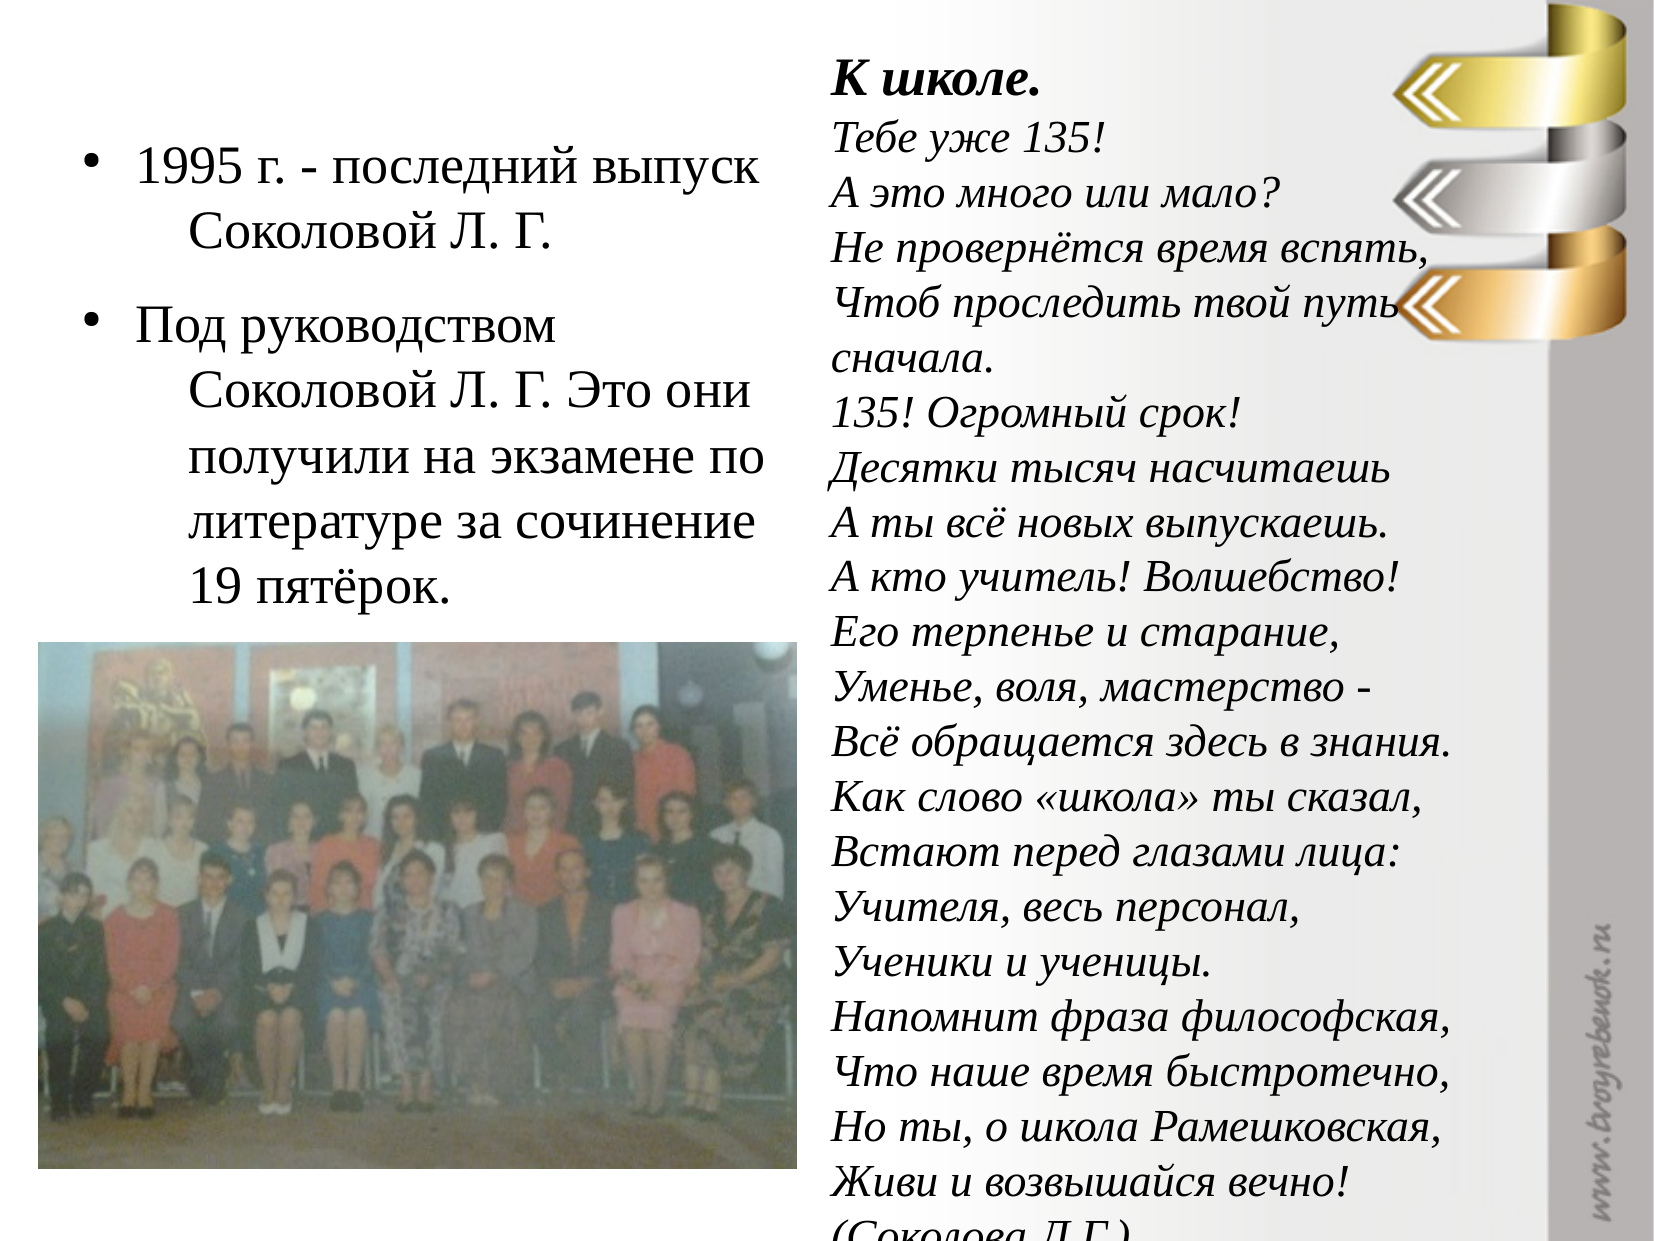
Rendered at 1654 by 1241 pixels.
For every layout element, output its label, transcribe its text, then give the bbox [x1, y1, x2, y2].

title К школе. Тебе уже 135! А это много или мало? Не провернётся время вспять, Чтоб проследить твой путь сначала. 135! Огромный срок! Десятки тысяч насчитаешь А ты всё новых выпускаешь. А кто учитель! Волшебство! Его терпенье и старание, Уменье, воля, мастерство - Всё обращается здесь в знания. Как слово «школа» ты сказал, Встают перед глазами лица: Учителя, весь персонал, Ученики и ученицы. Напомнит фраза философская, Что наше время быстротечно, Но ты, о школа Рамешковская, Живи и возвышайся вечно! (Соколова Л.Г.) [830, 41, 1517, 1241]
list 1995 г. - последний выпуск Соколовой Л. Г. Под руководством Соколовой Л. Г. Это они получили на экзамене по литературе за сочинение 19 пятёрок. [46, 128, 773, 616]
picture [38, 642, 797, 1169]
